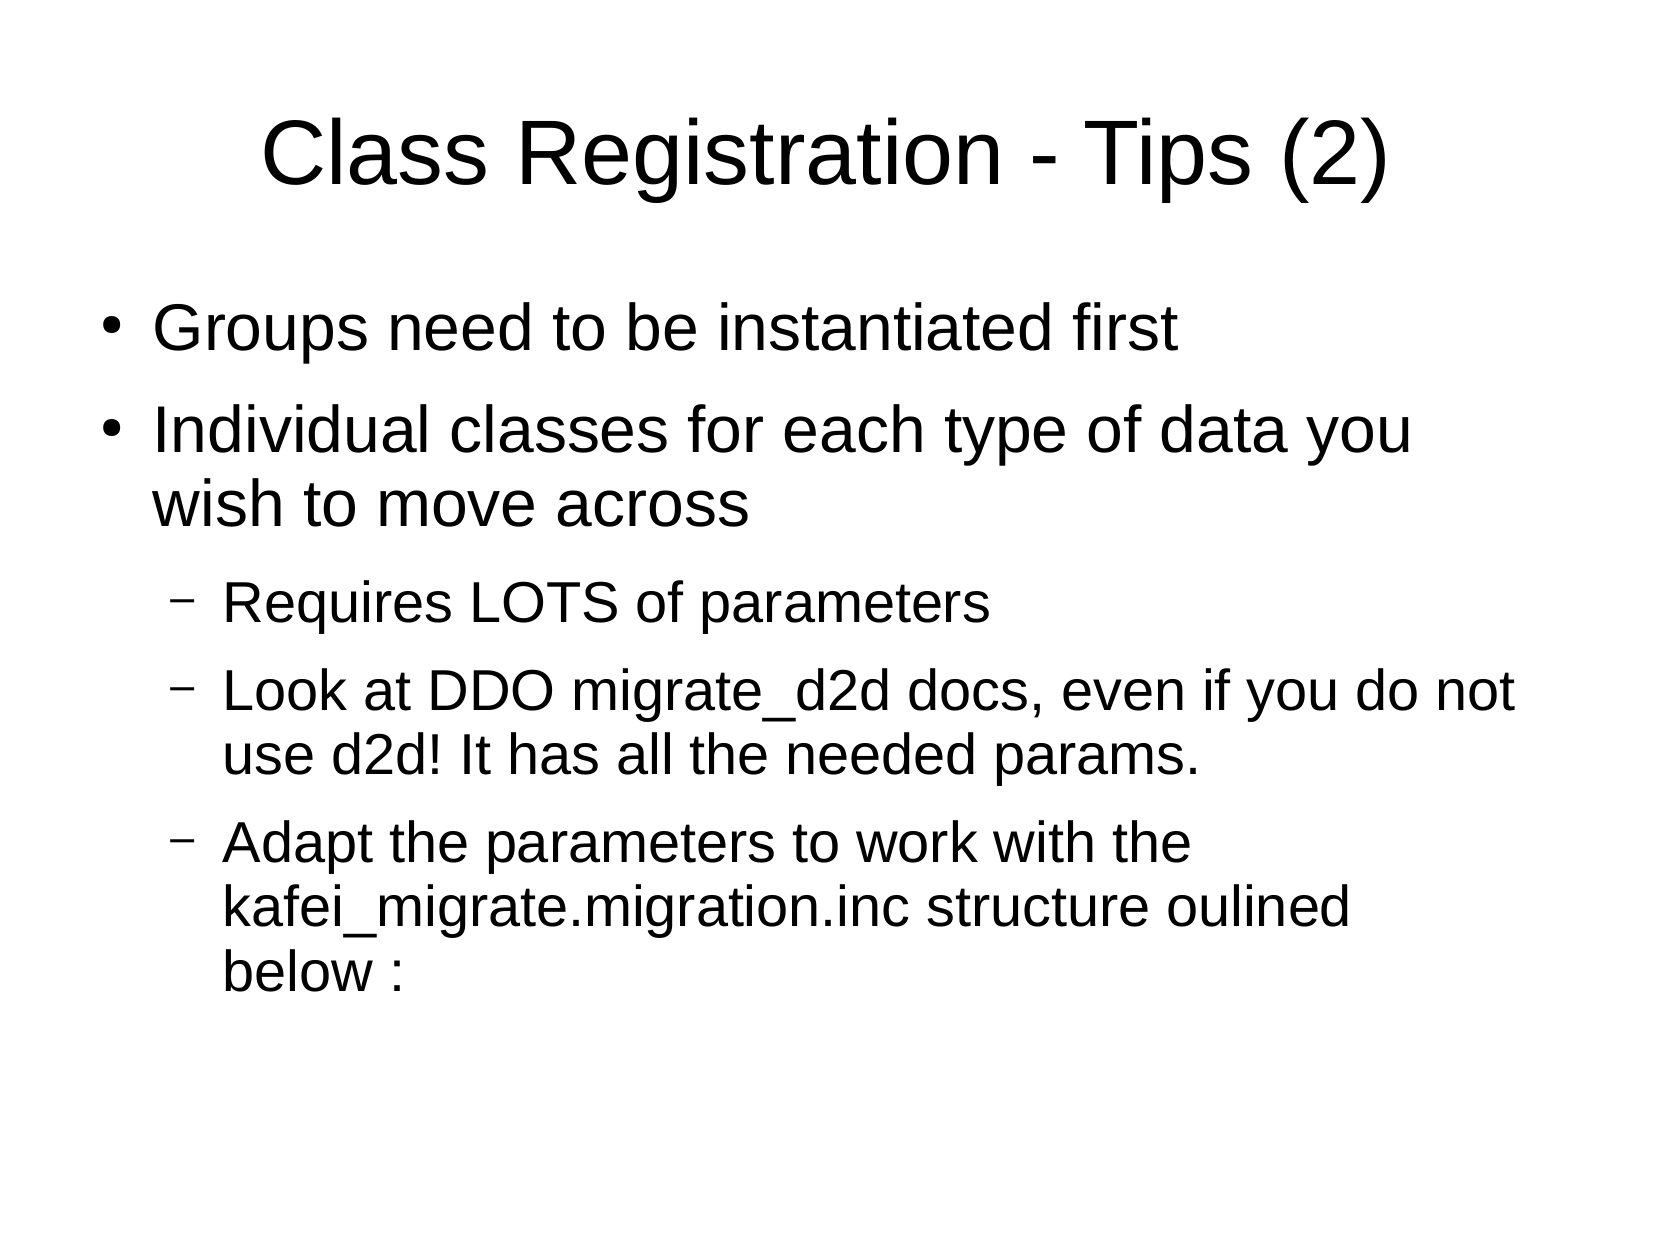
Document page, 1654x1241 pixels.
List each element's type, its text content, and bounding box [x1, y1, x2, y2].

list Groups need to be instantiated first Individual classes for each type of data you wish to move across Requires LOTS of parameters Look at DDO migrate_d2d docs, even if you do not use d2d! It has all the needed params. Adapt the parameters to work with the kafei_migrate.migration.inc structure oulined below : [82, 290, 1538, 1010]
title Class Registration - Tips (2) [82, 49, 1571, 257]
